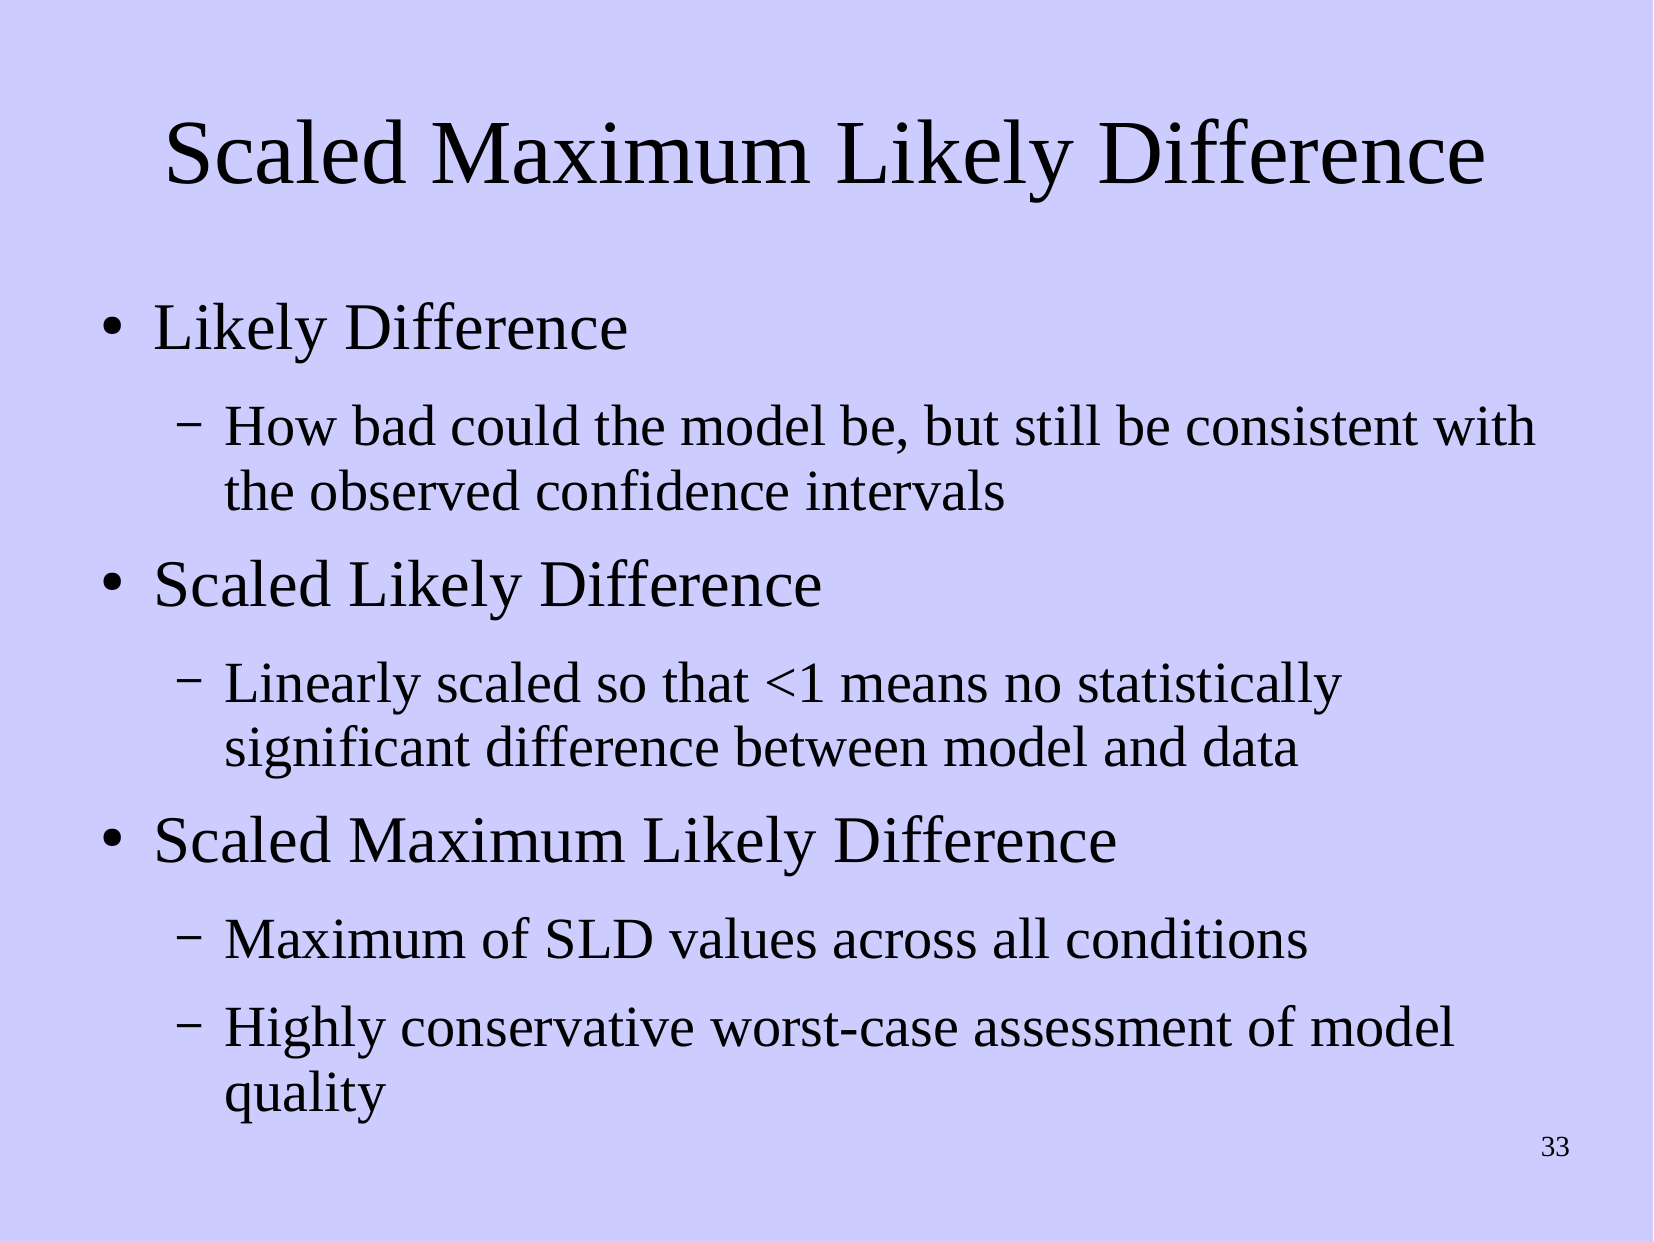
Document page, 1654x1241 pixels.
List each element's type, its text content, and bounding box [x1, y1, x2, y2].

list Likely Difference How bad could the model be, but still be consistent with the observed confidence intervals Scaled Likely Difference Linearly scaled so that <1 means no statistically significant difference between model and data Scaled Maximum Likely Difference Maximum of SLD values across all conditions Highly conservative worst-case assessment of model quality [82, 290, 1571, 1124]
title Scaled Maximum Likely Difference [82, 49, 1571, 257]
